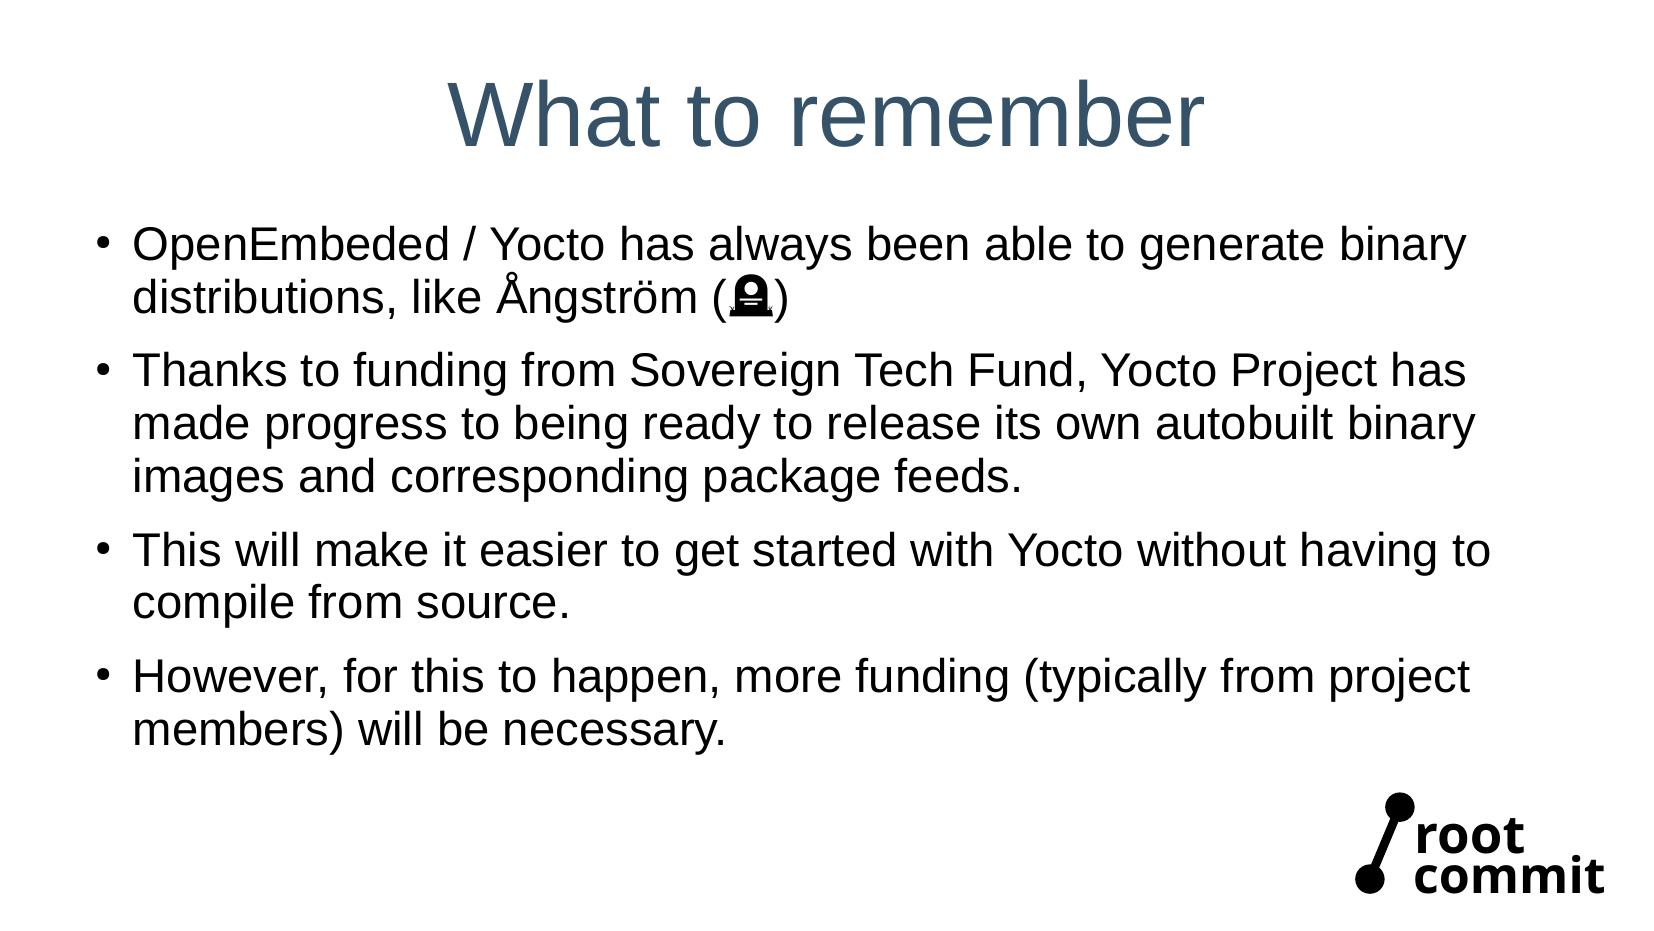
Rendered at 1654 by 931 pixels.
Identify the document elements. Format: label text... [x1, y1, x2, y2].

list OpenEmbeded / Yocto has always been able to generate binary distributions, like Ångström (🪦) Thanks to funding from Sovereign Tech Fund, Yocto Project has made progress to being ready to release its own autobuilt binary images and corresponding package feeds. This will make it easier to get started with Yocto without having to compile from source. However, for this to happen, more funding (typically from project members) will be necessary. [82, 217, 1571, 758]
title What to remember [82, 37, 1571, 193]
